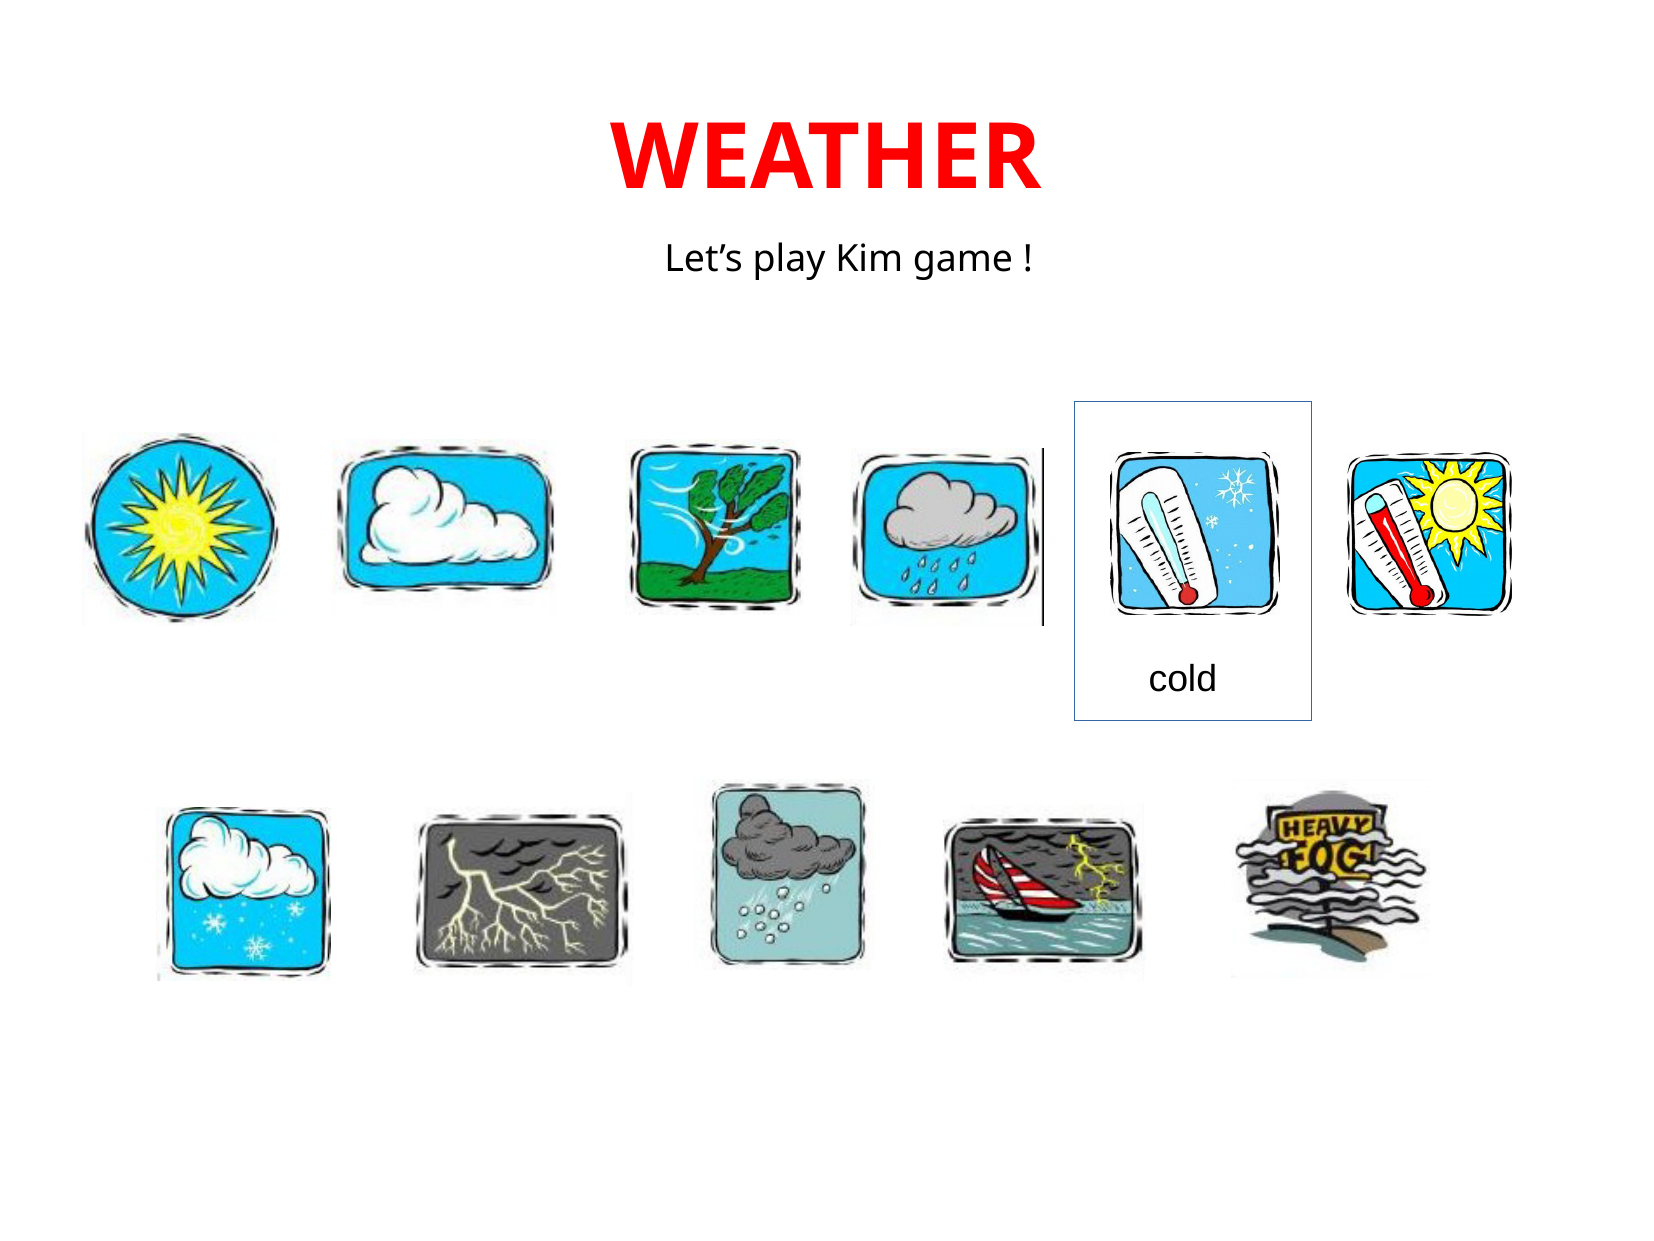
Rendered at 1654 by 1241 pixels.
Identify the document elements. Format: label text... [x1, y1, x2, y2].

picture [413, 792, 634, 987]
picture [625, 439, 804, 615]
picture [1110, 452, 1280, 615]
picture [943, 803, 1146, 982]
picture [82, 432, 280, 626]
picture [332, 439, 556, 615]
picture [156, 807, 331, 981]
picture [1231, 779, 1430, 978]
title WEATHER [82, 49, 1571, 257]
text_box Let’s play Kim game ! [649, 224, 1193, 286]
picture [850, 448, 1044, 626]
text_box cold [1133, 649, 1276, 707]
picture [1346, 452, 1512, 616]
picture [693, 779, 875, 970]
